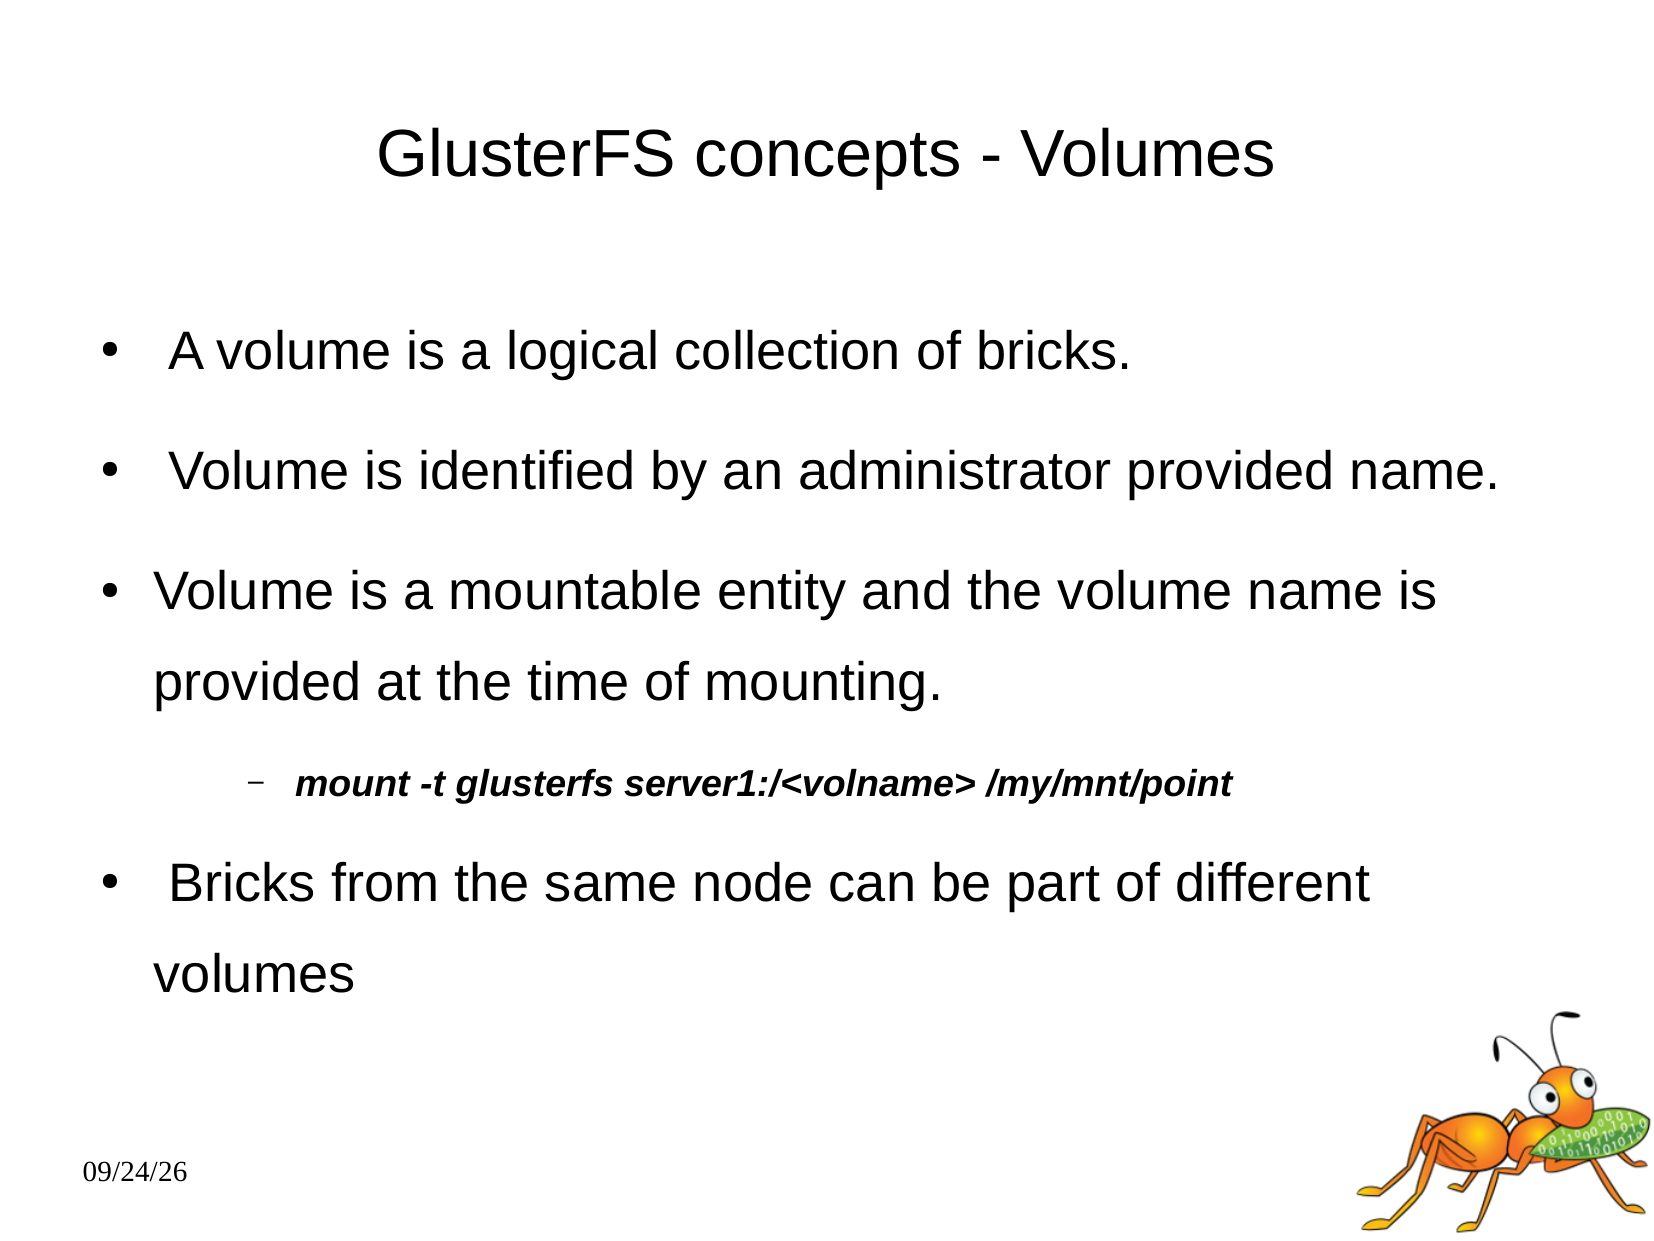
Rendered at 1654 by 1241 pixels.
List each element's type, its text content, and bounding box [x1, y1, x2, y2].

list A volume is a logical collection of bricks. Volume is identified by an administrator provided name. Volume is a mountable entity and the volume name is provided at the time of mounting. mount -t glusterfs server1:/<volname> /my/mnt/point Bricks from the same node can be part of different volumes [82, 290, 1571, 1010]
picture [1353, 1009, 1654, 1235]
title GlusterFS concepts - Volumes [82, 49, 1571, 257]
